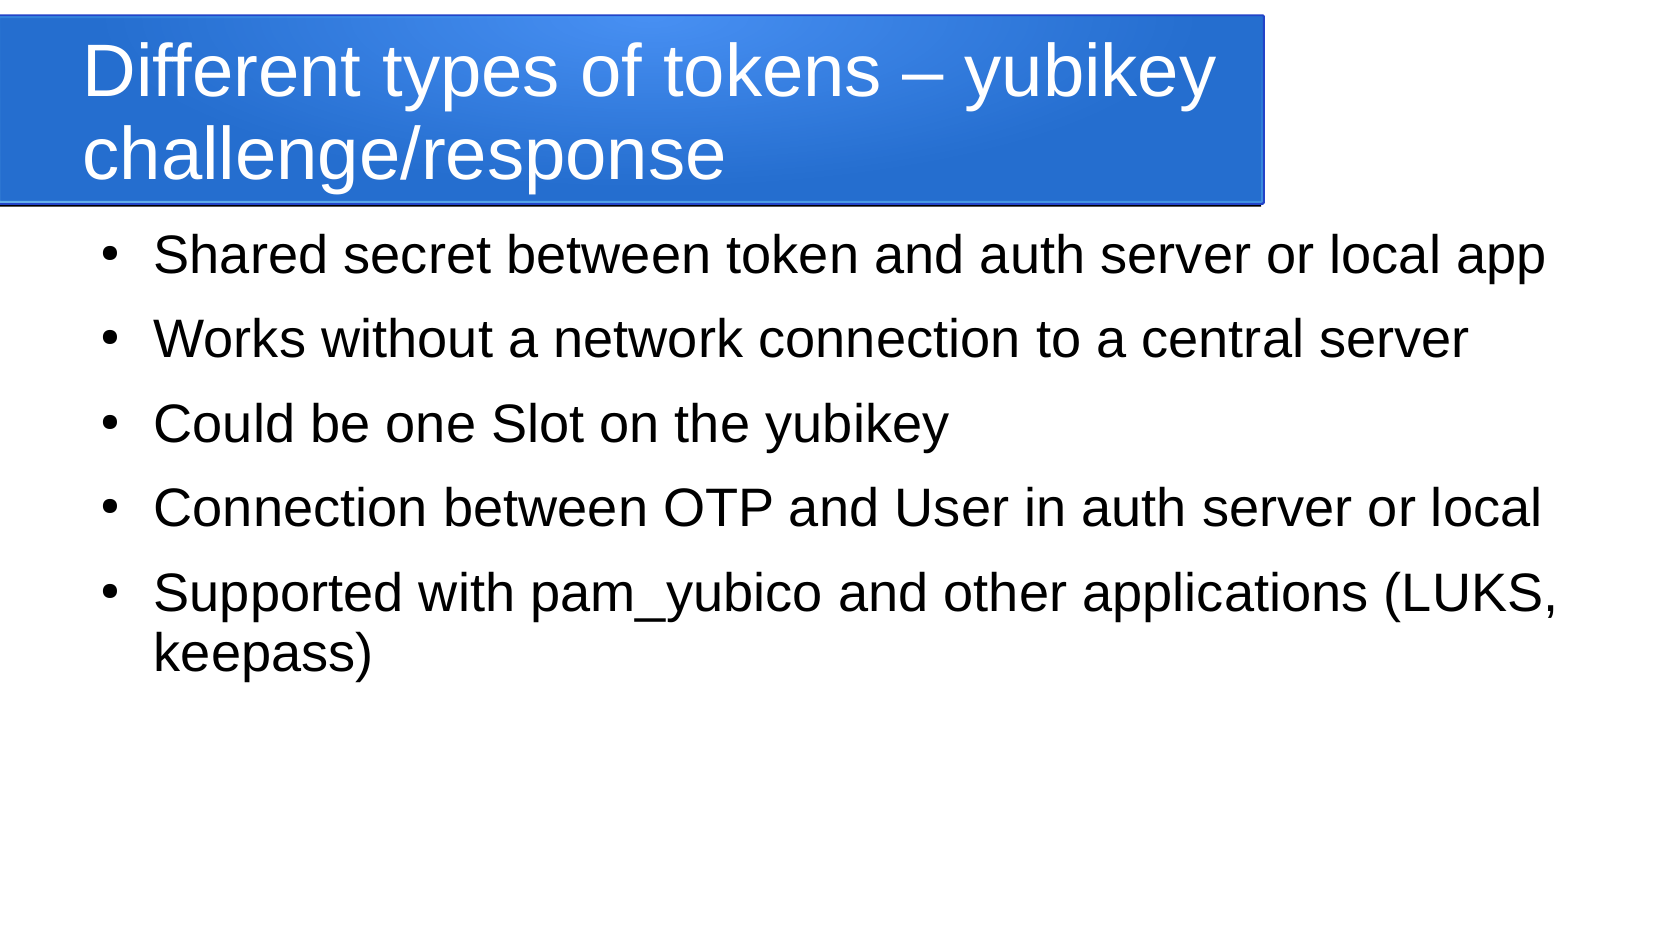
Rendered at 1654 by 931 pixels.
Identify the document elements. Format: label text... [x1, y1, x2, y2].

title Different types of tokens – yubikey challenge/response [82, 29, 1235, 196]
list Shared secret between token and auth server or local app Works without a network connection to a central server Could be one Slot on the yubikey Connection between OTP and User in auth server or local Supported with pam_yubico and other applications (LUKS, keepass) [82, 224, 1571, 863]
